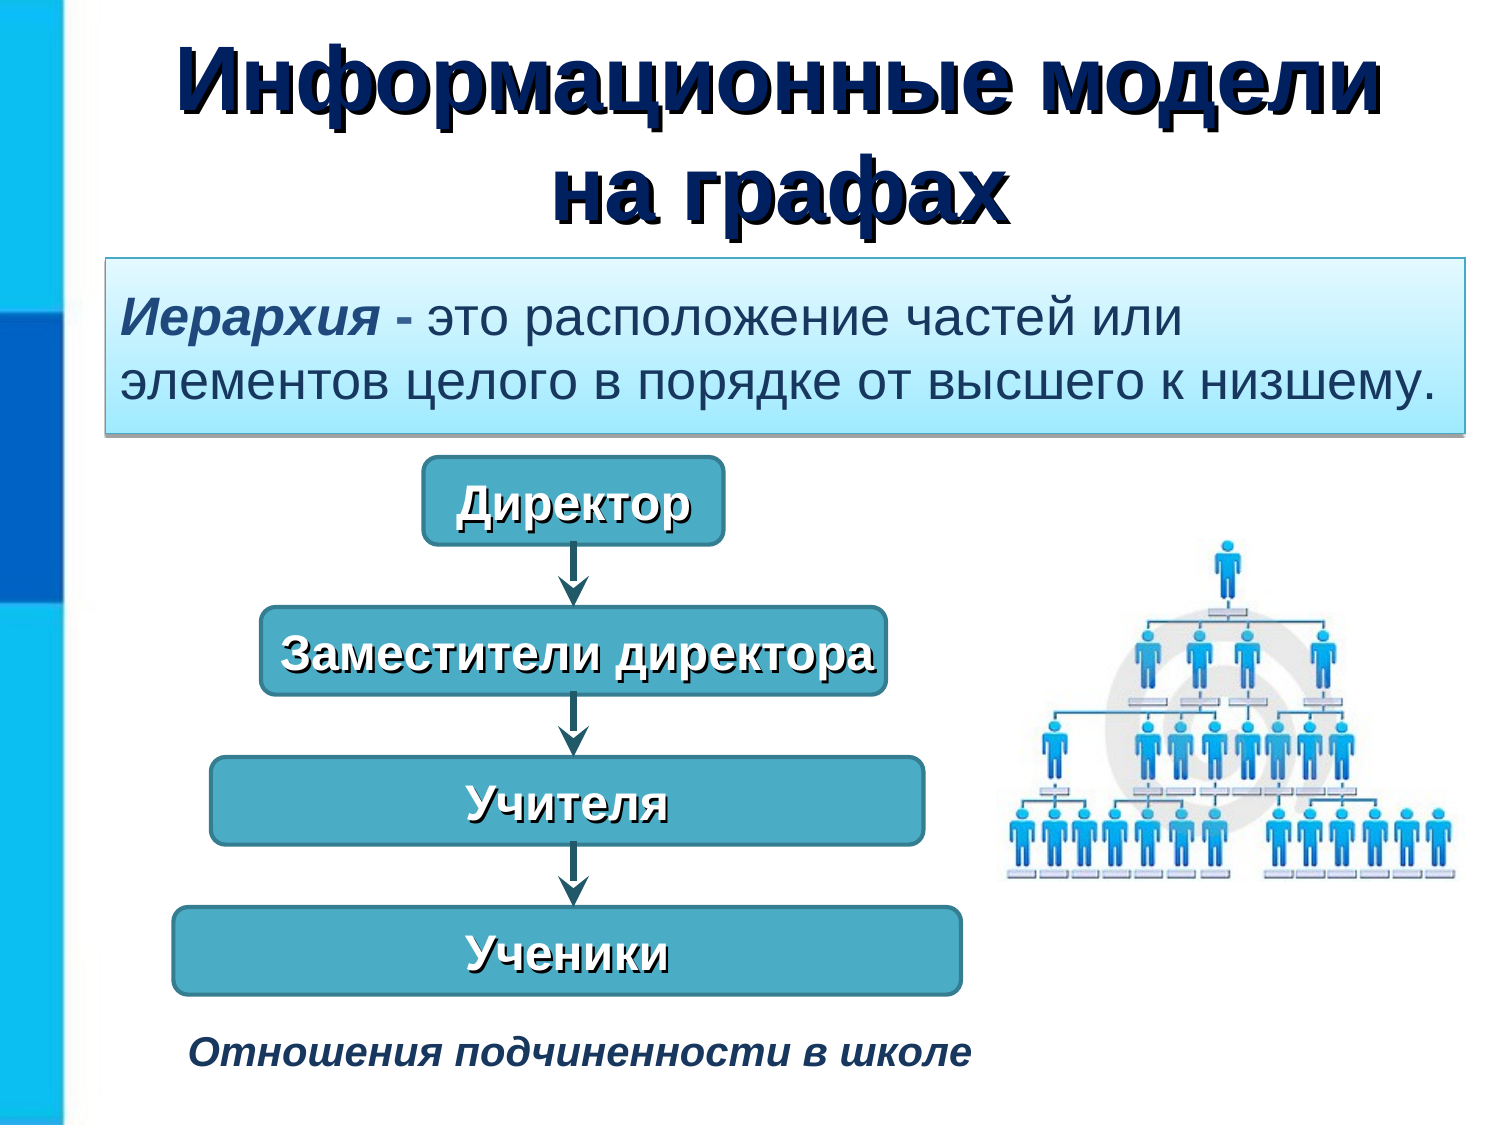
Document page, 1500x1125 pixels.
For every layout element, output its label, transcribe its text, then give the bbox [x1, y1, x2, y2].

text_box Отношения подчиненности в школе [70, 1019, 1090, 1090]
text_box Иерархия - это расположение частей или элементов целого в порядке от высшего к низшему. [105, 257, 1465, 434]
text_box Ученики [173, 907, 961, 995]
text_box Учителя [210, 757, 924, 845]
text_box Директор [423, 457, 724, 545]
text_box Заместители директора [260, 607, 887, 695]
picture [0, 0, 1500, 1125]
title Информационные модели на графах [105, 0, 1454, 257]
